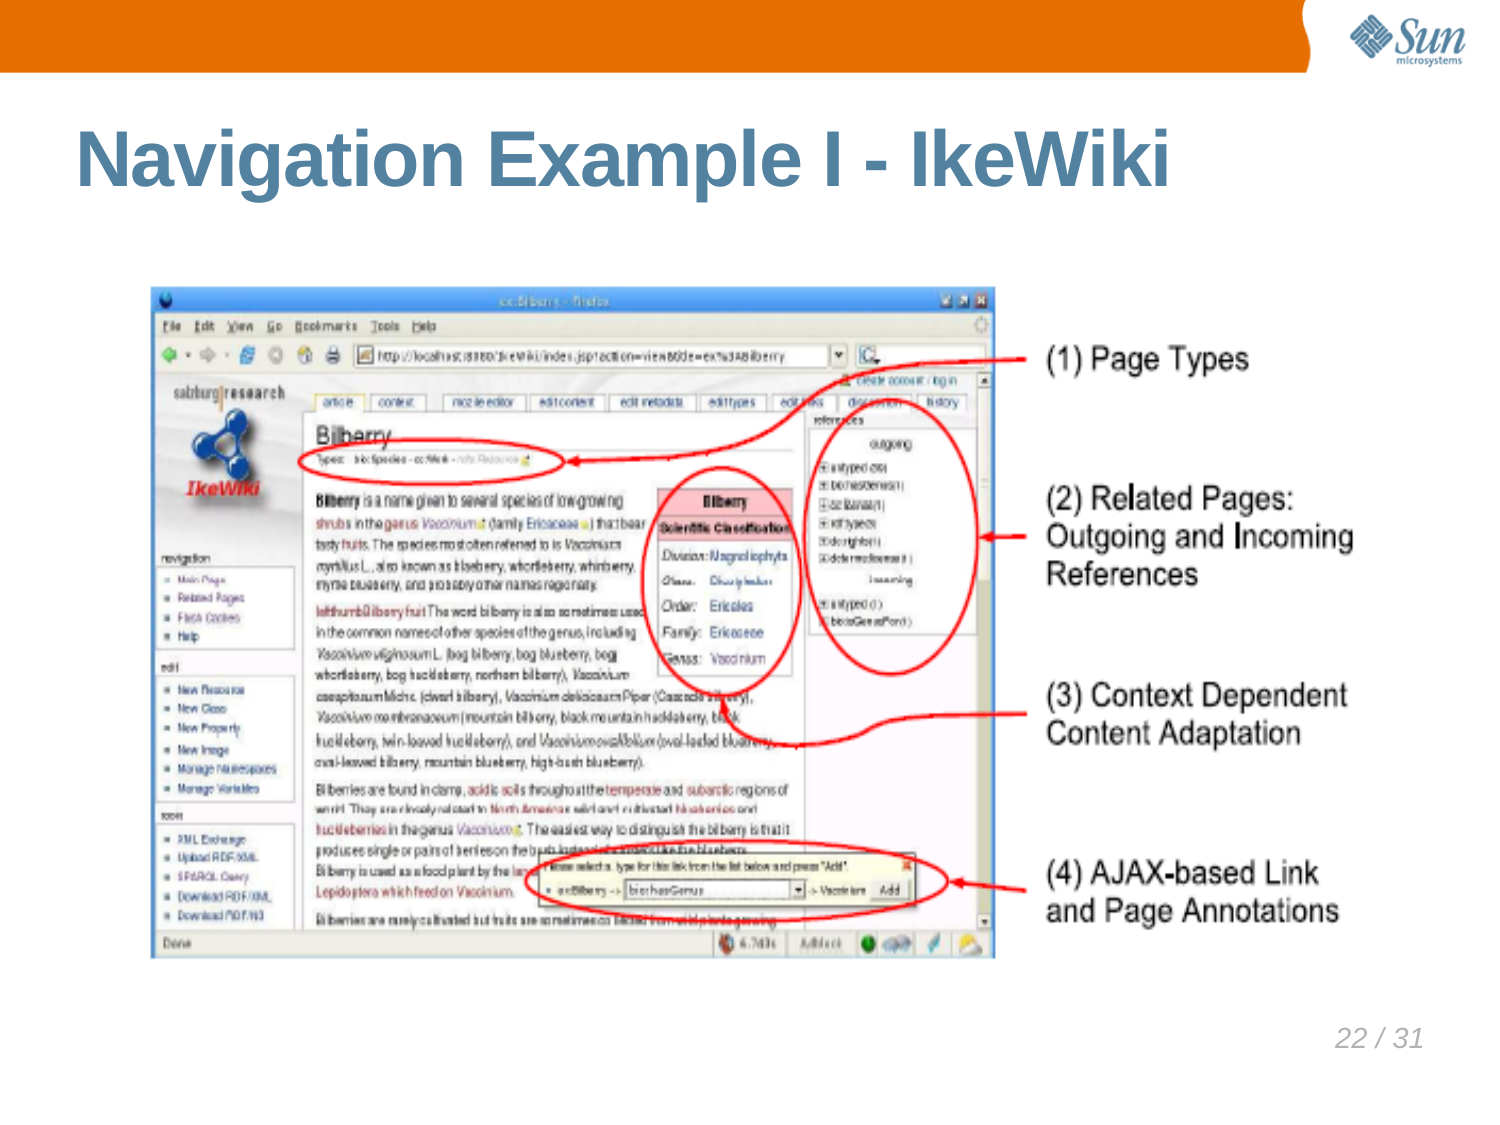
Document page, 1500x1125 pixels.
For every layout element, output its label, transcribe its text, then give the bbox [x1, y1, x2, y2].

picture [0, 0, 1500, 75]
title Navigation Example I - IkeWiki [75, 122, 1438, 228]
picture [113, 268, 1385, 998]
